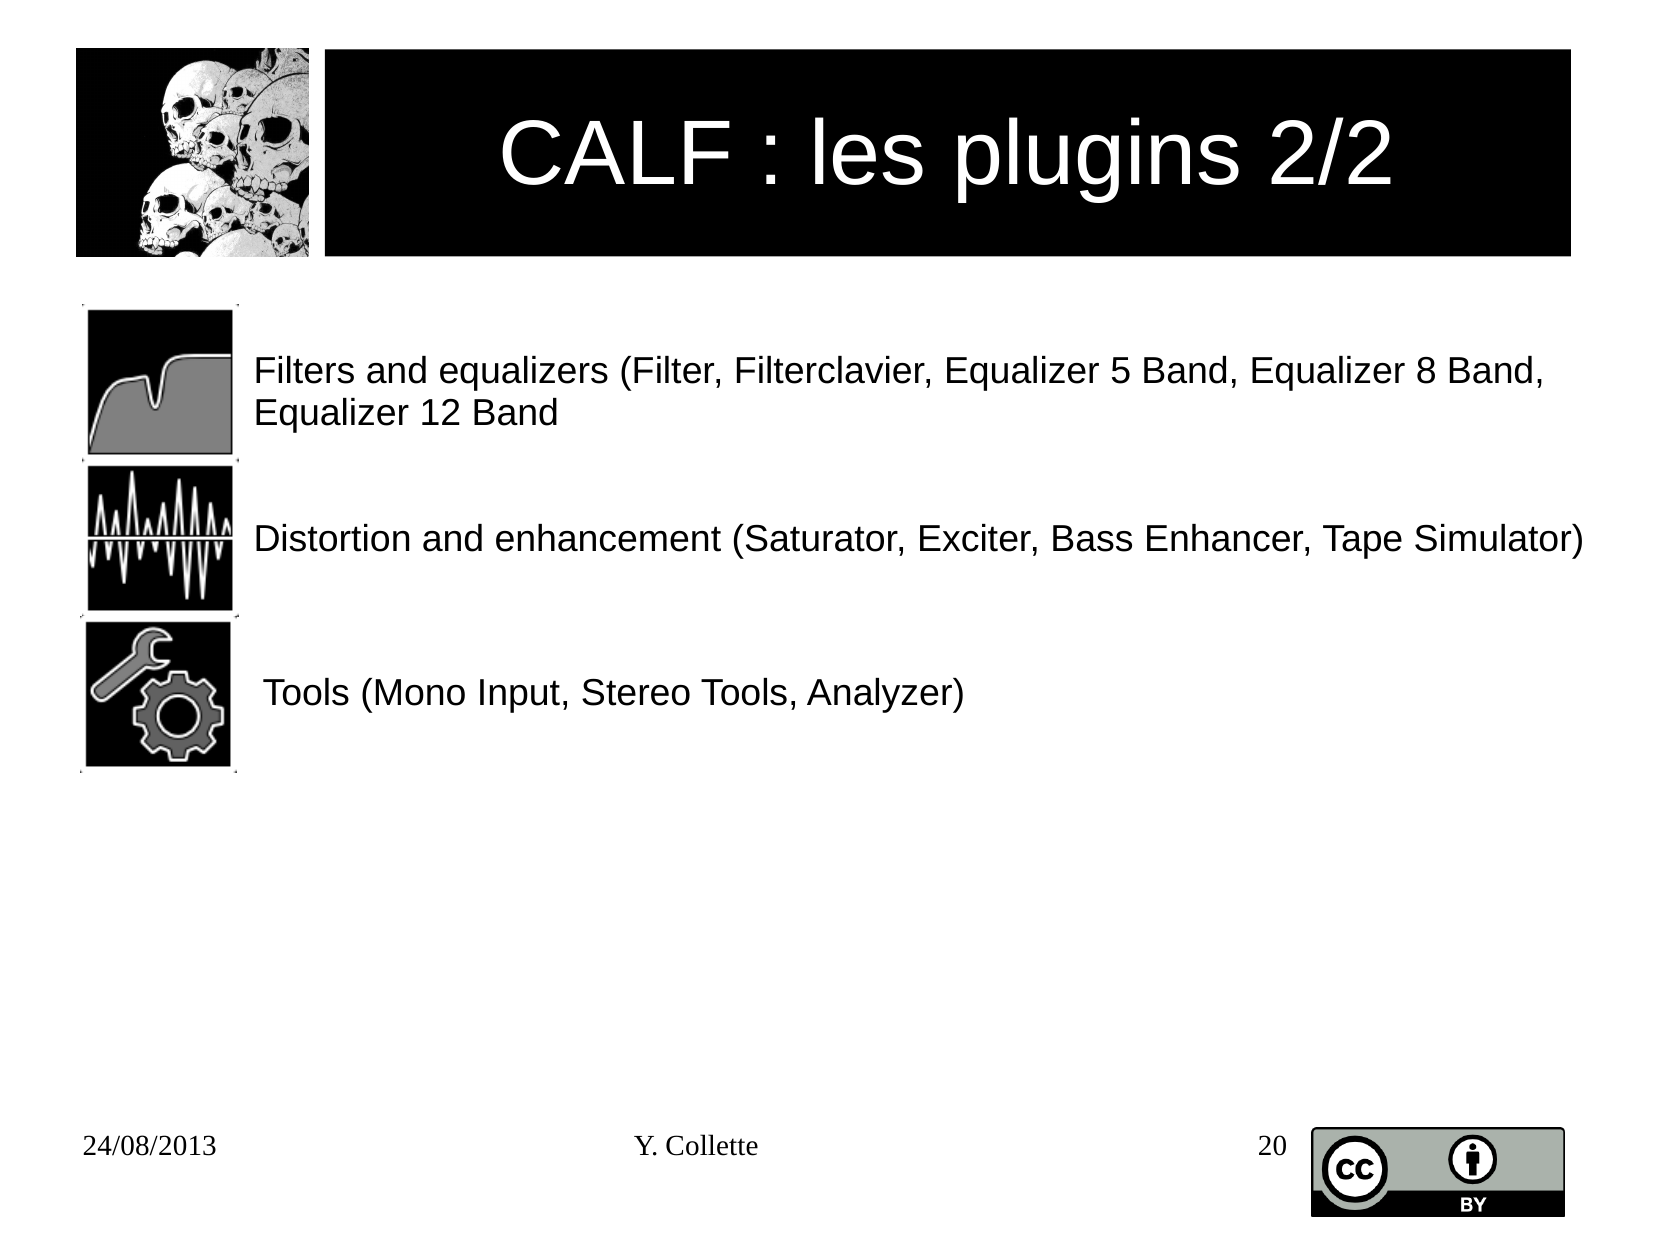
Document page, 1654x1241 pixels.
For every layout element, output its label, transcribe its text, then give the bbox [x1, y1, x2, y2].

text_box Filters and equalizers (Filter, Filterclavier, Equalizer 5 Band, Equalizer 8 Band, Equalizer 12 Band [238, 342, 1583, 442]
text_box Tools (Mono Input, Stereo Tools, Analyzer) [248, 663, 1571, 721]
text_box Distortion and enhancement (Saturator, Exciter, Bass Enhancer, Tape Simulator) [238, 510, 1607, 609]
title CALF : les plugins 2/2 [324, 49, 1571, 257]
picture [80, 304, 239, 774]
picture [1311, 1127, 1565, 1217]
picture [76, 48, 309, 257]
